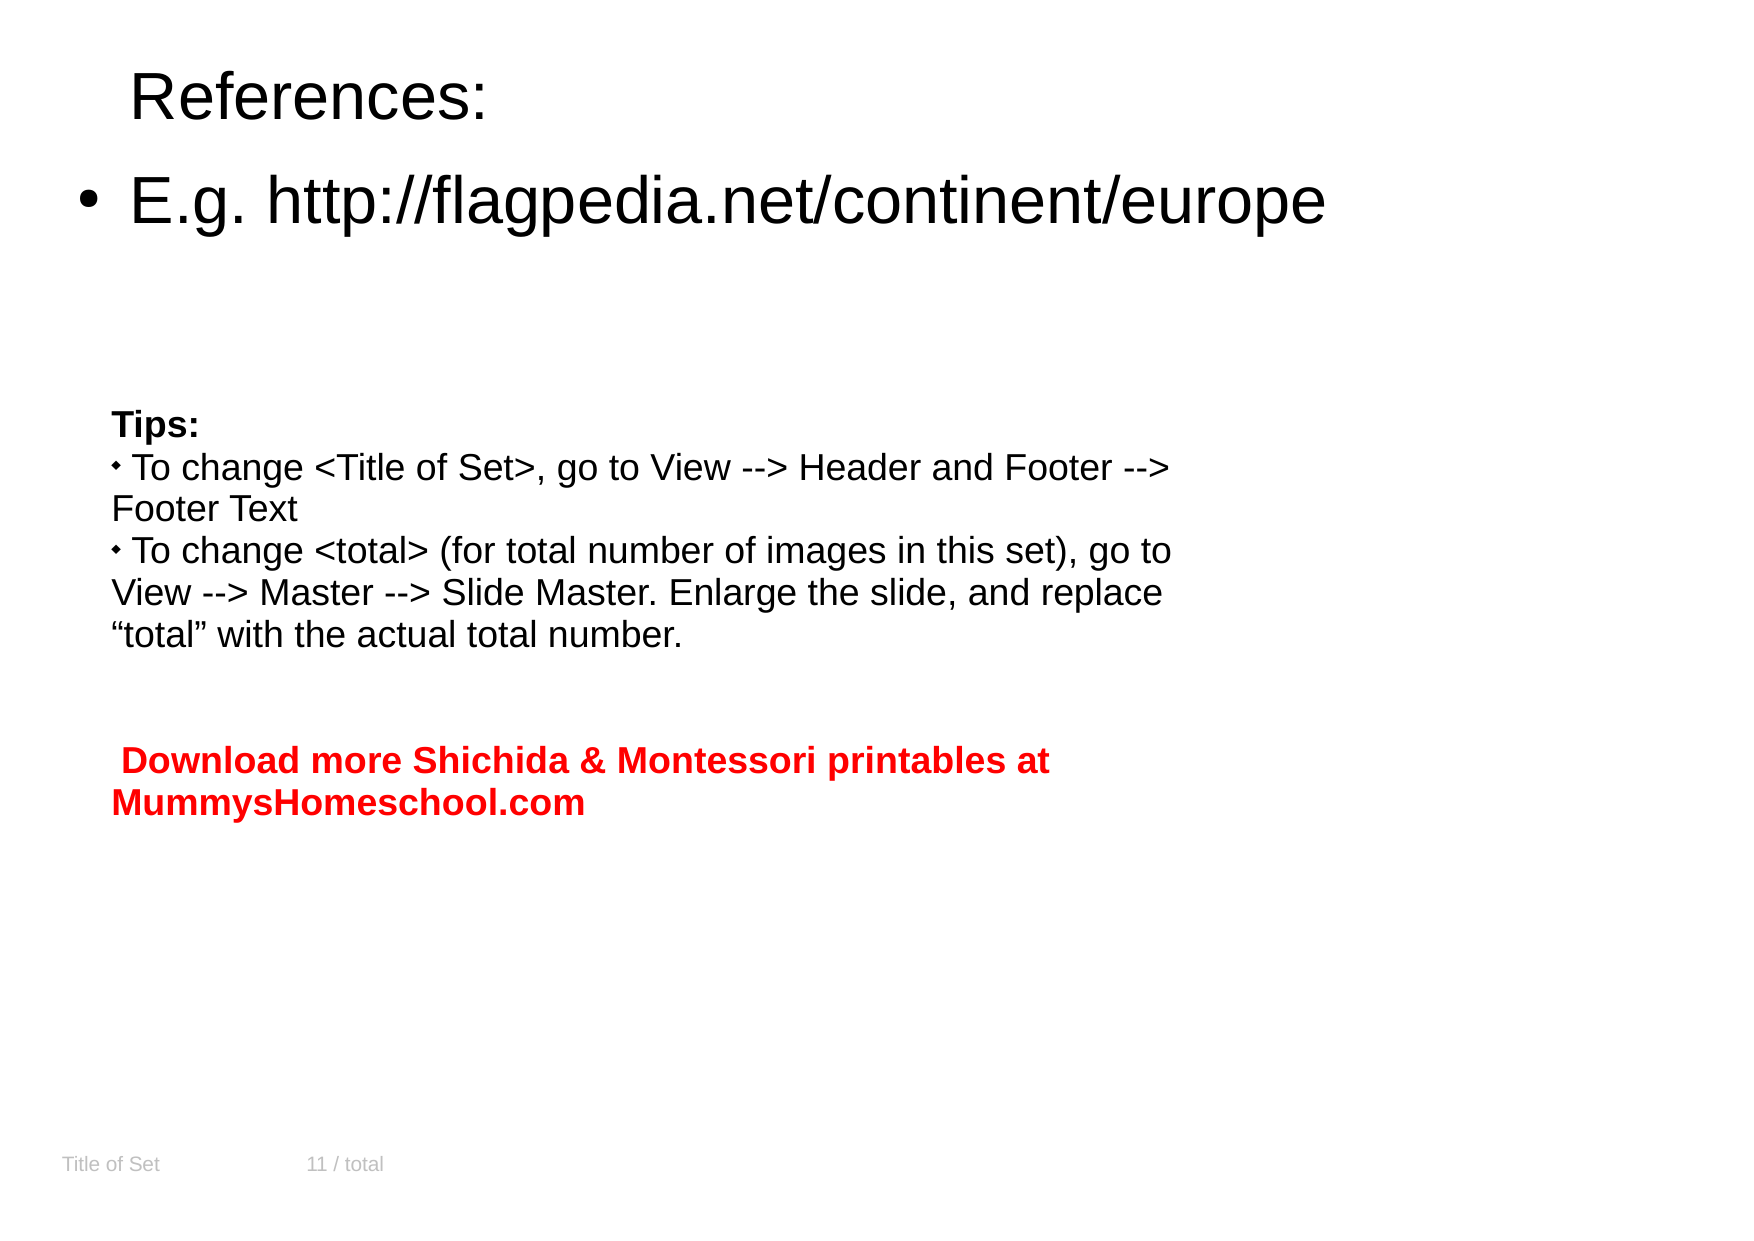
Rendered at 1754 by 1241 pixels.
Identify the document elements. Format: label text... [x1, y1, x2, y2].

list References: E.g. http://flagpedia.net/continent/europe [59, 59, 1635, 1140]
text_box Tips: To change <Title of Set>, go to View --> Header and Footer --> Footer Text To change <total> (for total number of images in this set), go to View --> Master --> Slide Master. Enlarge the slide, and replace “total” with the actual total number. Download more Shichida & Montessori printables at MummysHomeschool.com [96, 396, 1260, 832]
